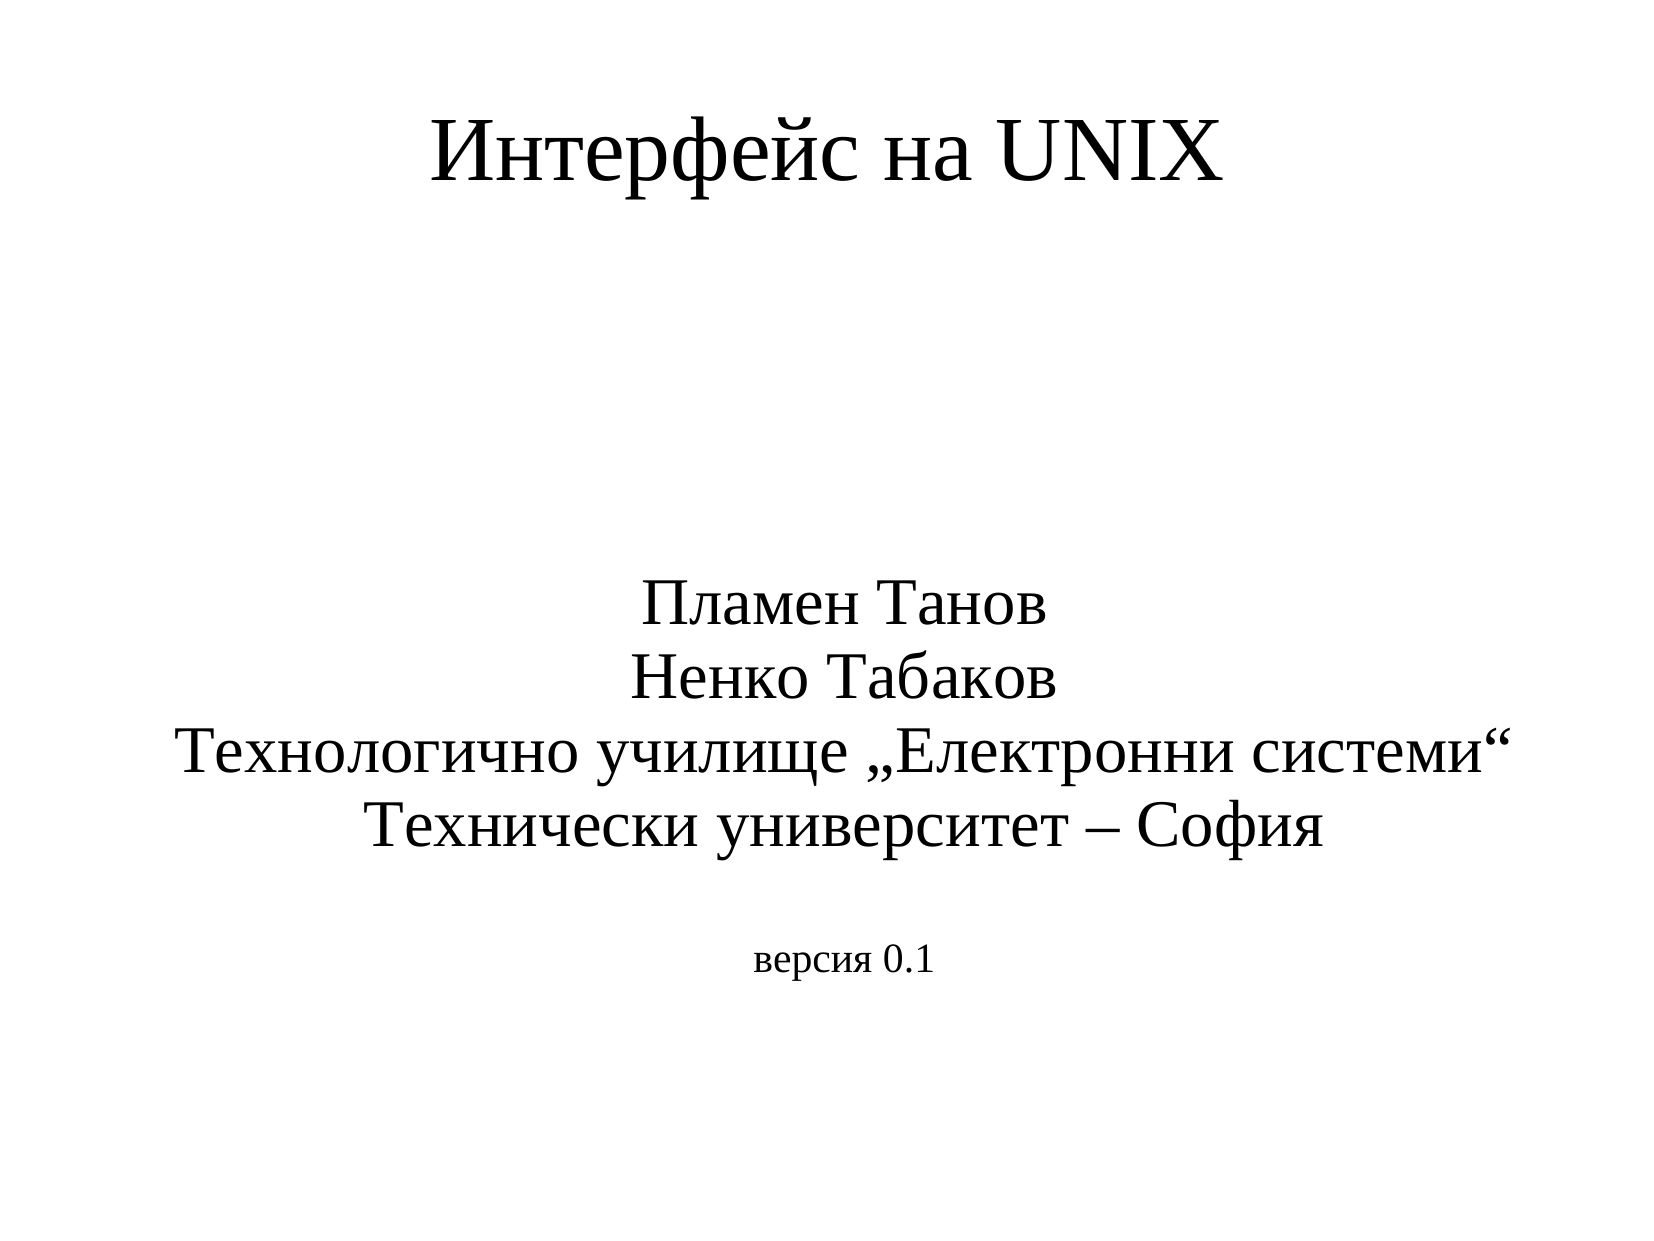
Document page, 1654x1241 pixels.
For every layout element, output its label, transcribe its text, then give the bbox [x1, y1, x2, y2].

title Интерфейс на UNIX [121, 46, 1534, 254]
subtitle Пламен Танов Ненко Табаков Технологично училище „Електронни системи“ Технически университет – София версия 0.1 [82, 290, 1571, 1109]
